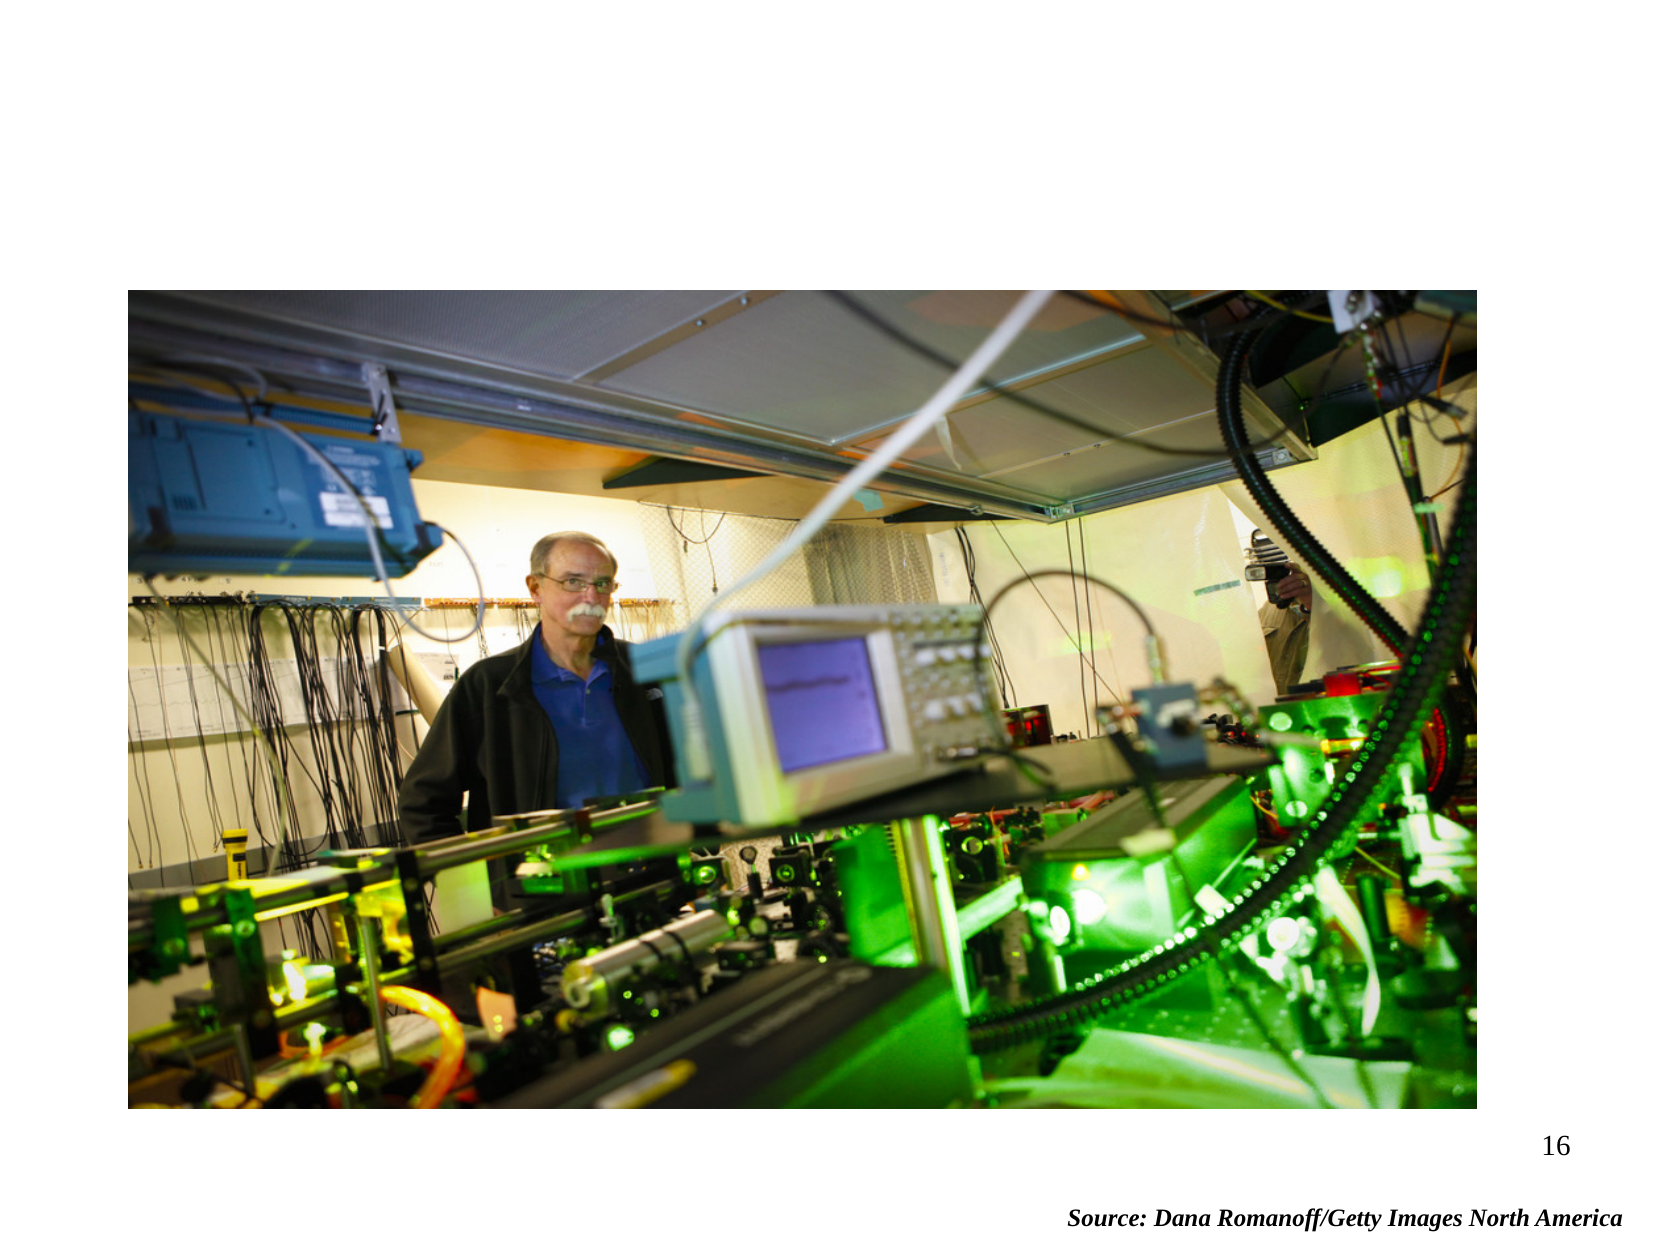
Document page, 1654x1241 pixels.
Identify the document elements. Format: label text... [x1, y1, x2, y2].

picture [128, 290, 1477, 1109]
text_box Source: Dana Romanoff/Getty Images North America [1052, 1196, 1654, 1240]
